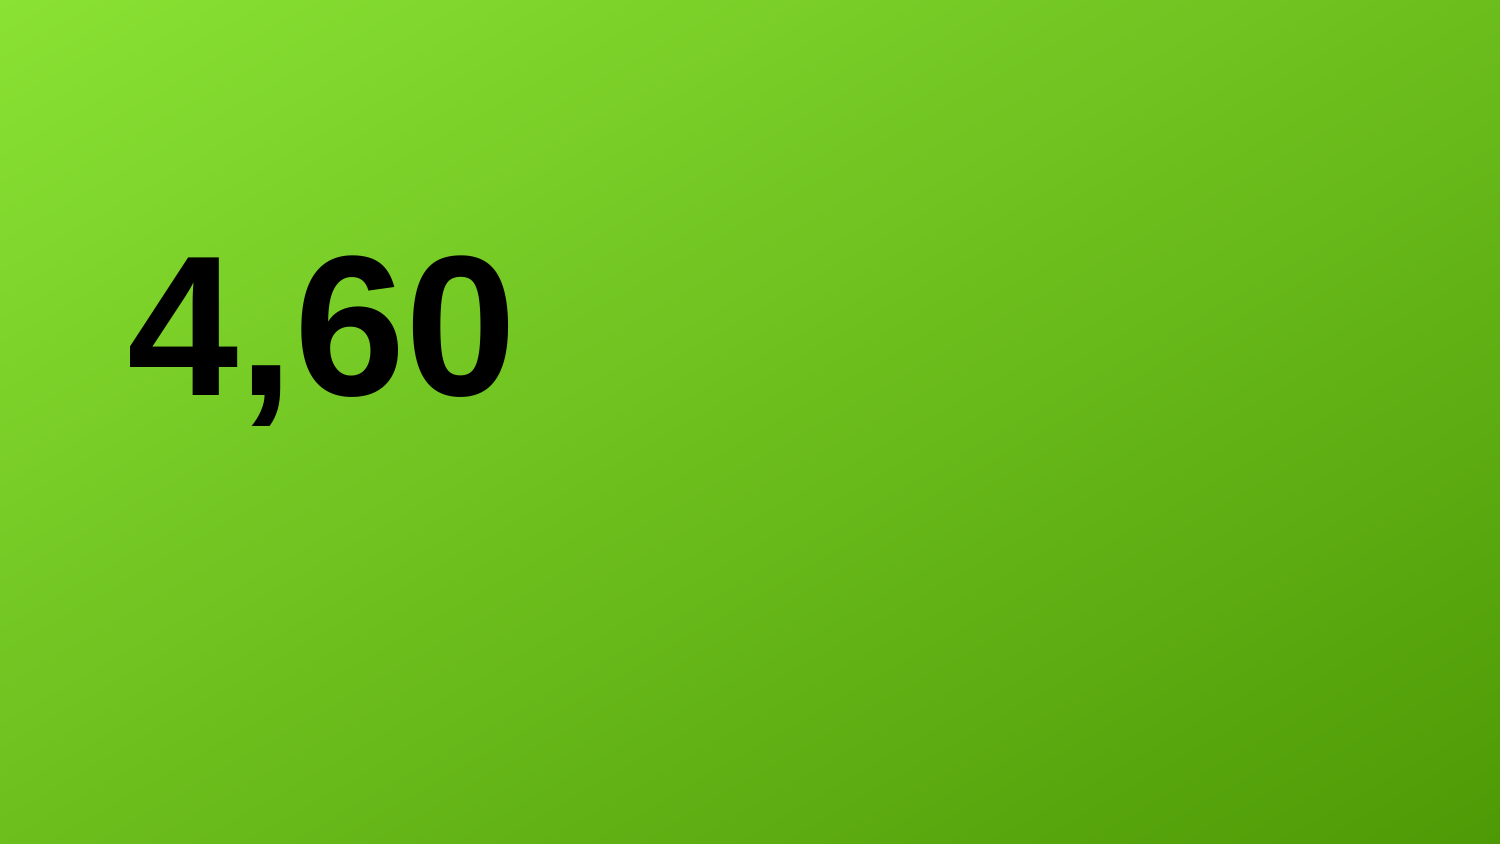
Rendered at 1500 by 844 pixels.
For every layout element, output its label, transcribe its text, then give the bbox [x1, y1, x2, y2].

title 4,60 [112, 259, 1388, 450]
